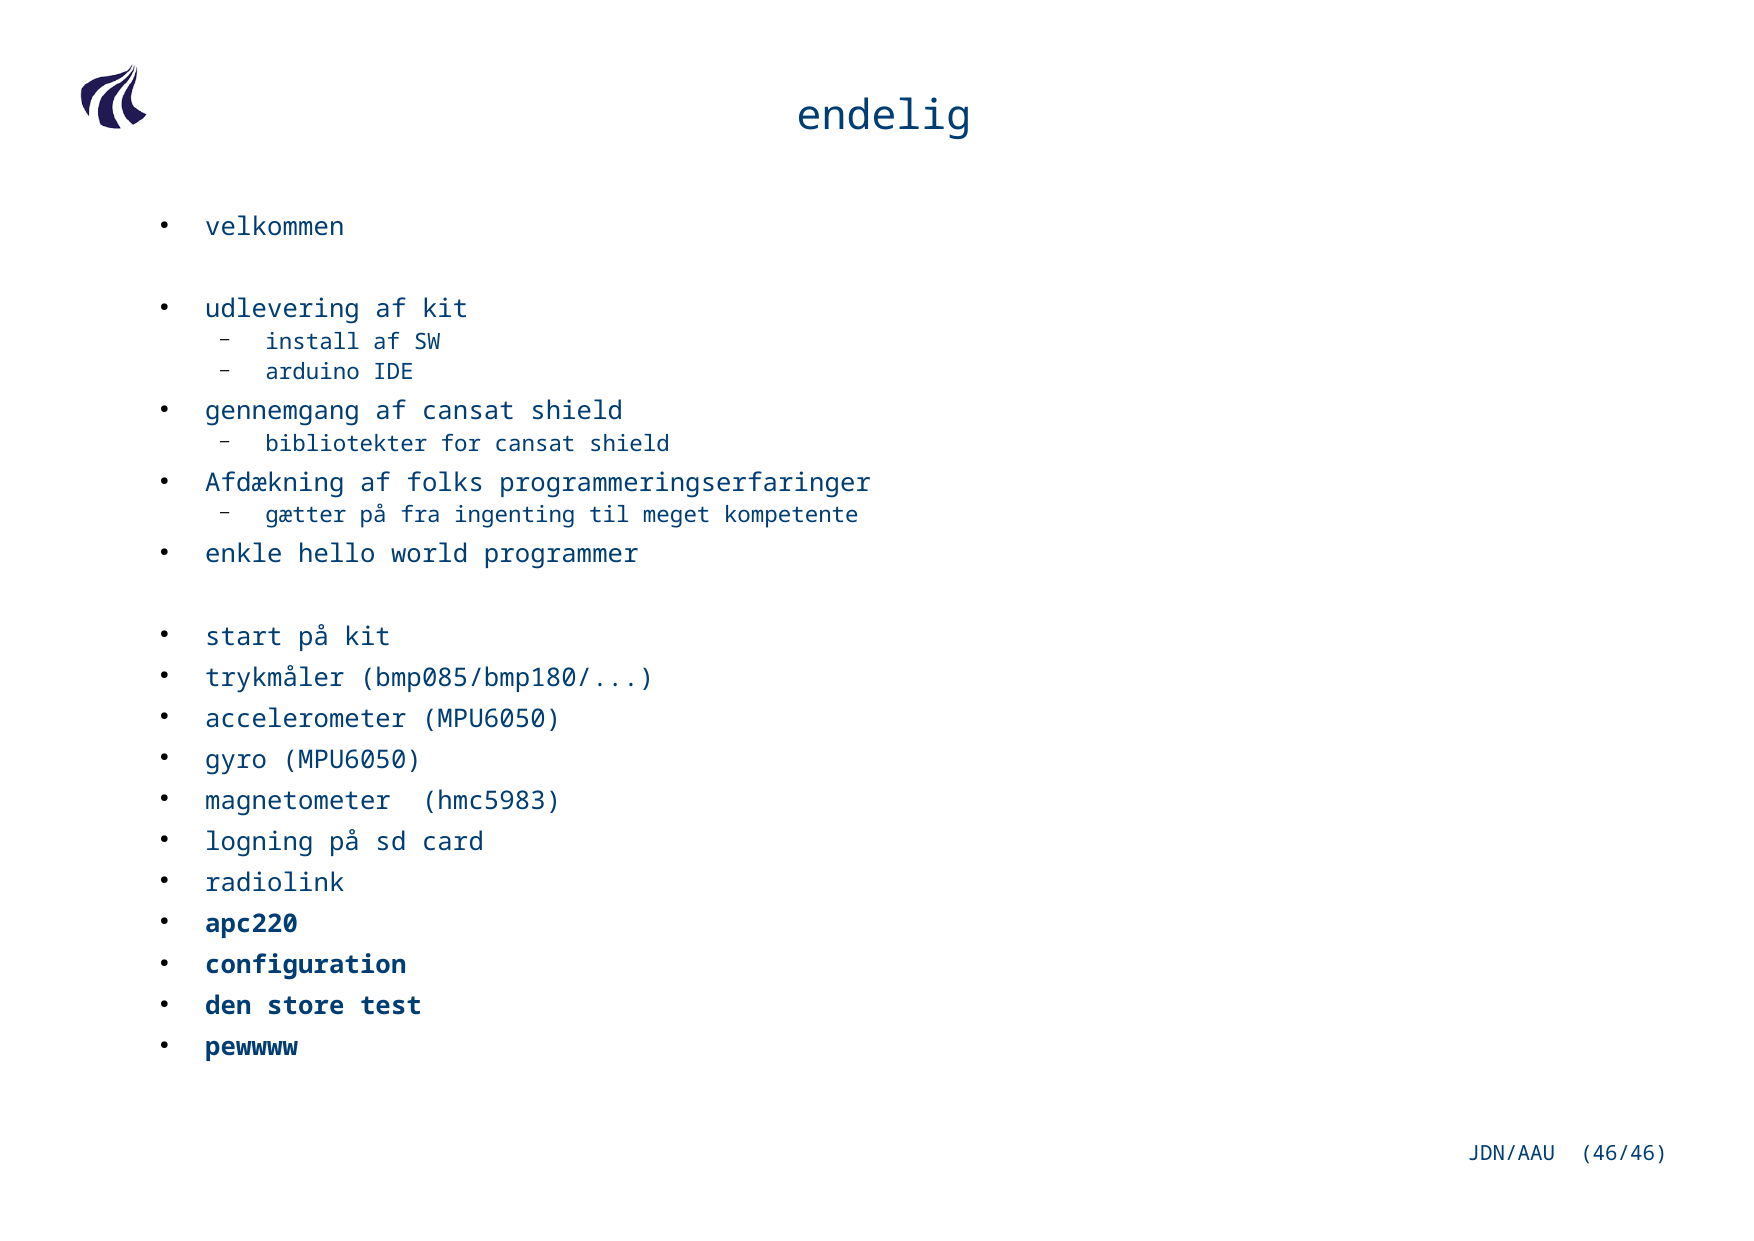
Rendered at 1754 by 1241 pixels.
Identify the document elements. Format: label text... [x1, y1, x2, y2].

picture [76, 60, 151, 131]
title endelig [148, 72, 1621, 155]
list velkommen udlevering af kit install af SW arduino IDE gennemgang af cansat shield bibliotekter for cansat shield Afdækning af folks programmeringserfaringer gætter på fra ingenting til meget kompetente enkle hello world programmer start på kit trykmåler (bmp085/bmp180/...) accelerometer (MPU6050) gyro (MPU6050) magnetometer (hmc5983) logning på sd card radiolink apc220 configuration den store test pewwww [144, 208, 1618, 1064]
